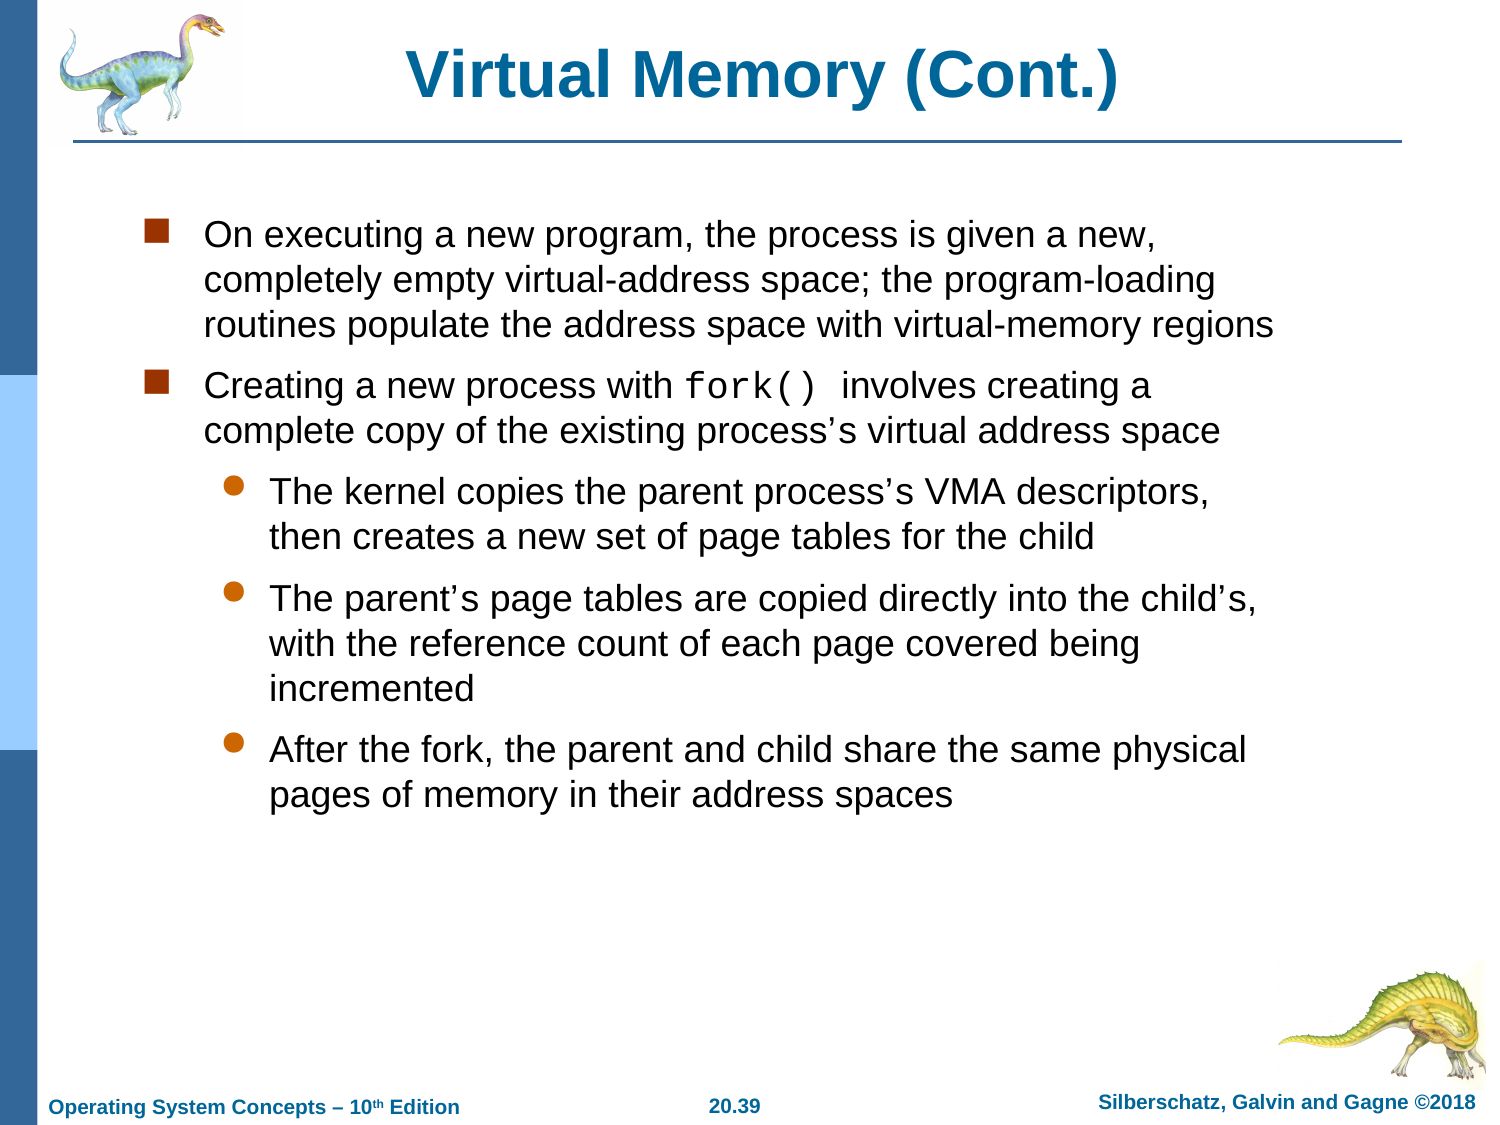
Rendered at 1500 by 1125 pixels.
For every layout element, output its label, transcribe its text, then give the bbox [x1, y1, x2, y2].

picture [1415, 1094, 1423, 1099]
list On executing a new program, the process is given a new, completely empty virtual-address space; the program-loading routines populate the address space with virtual-memory regions Creating a new process with fork() involves creating a complete copy of the existing process’s virtual address space The kernel copies the parent process’s VMA descriptors, then creates a new set of page tables for the child The parent’s page tables are copied directly into the child’s, with the reference count of each page covered being incremented After the fork, the parent and child share the same physical pages of memory in their address spaces [132, 202, 1298, 946]
title Virtual Memory (Cont.) [100, 24, 1425, 119]
picture [1275, 959, 1486, 1090]
picture [46, 0, 243, 149]
